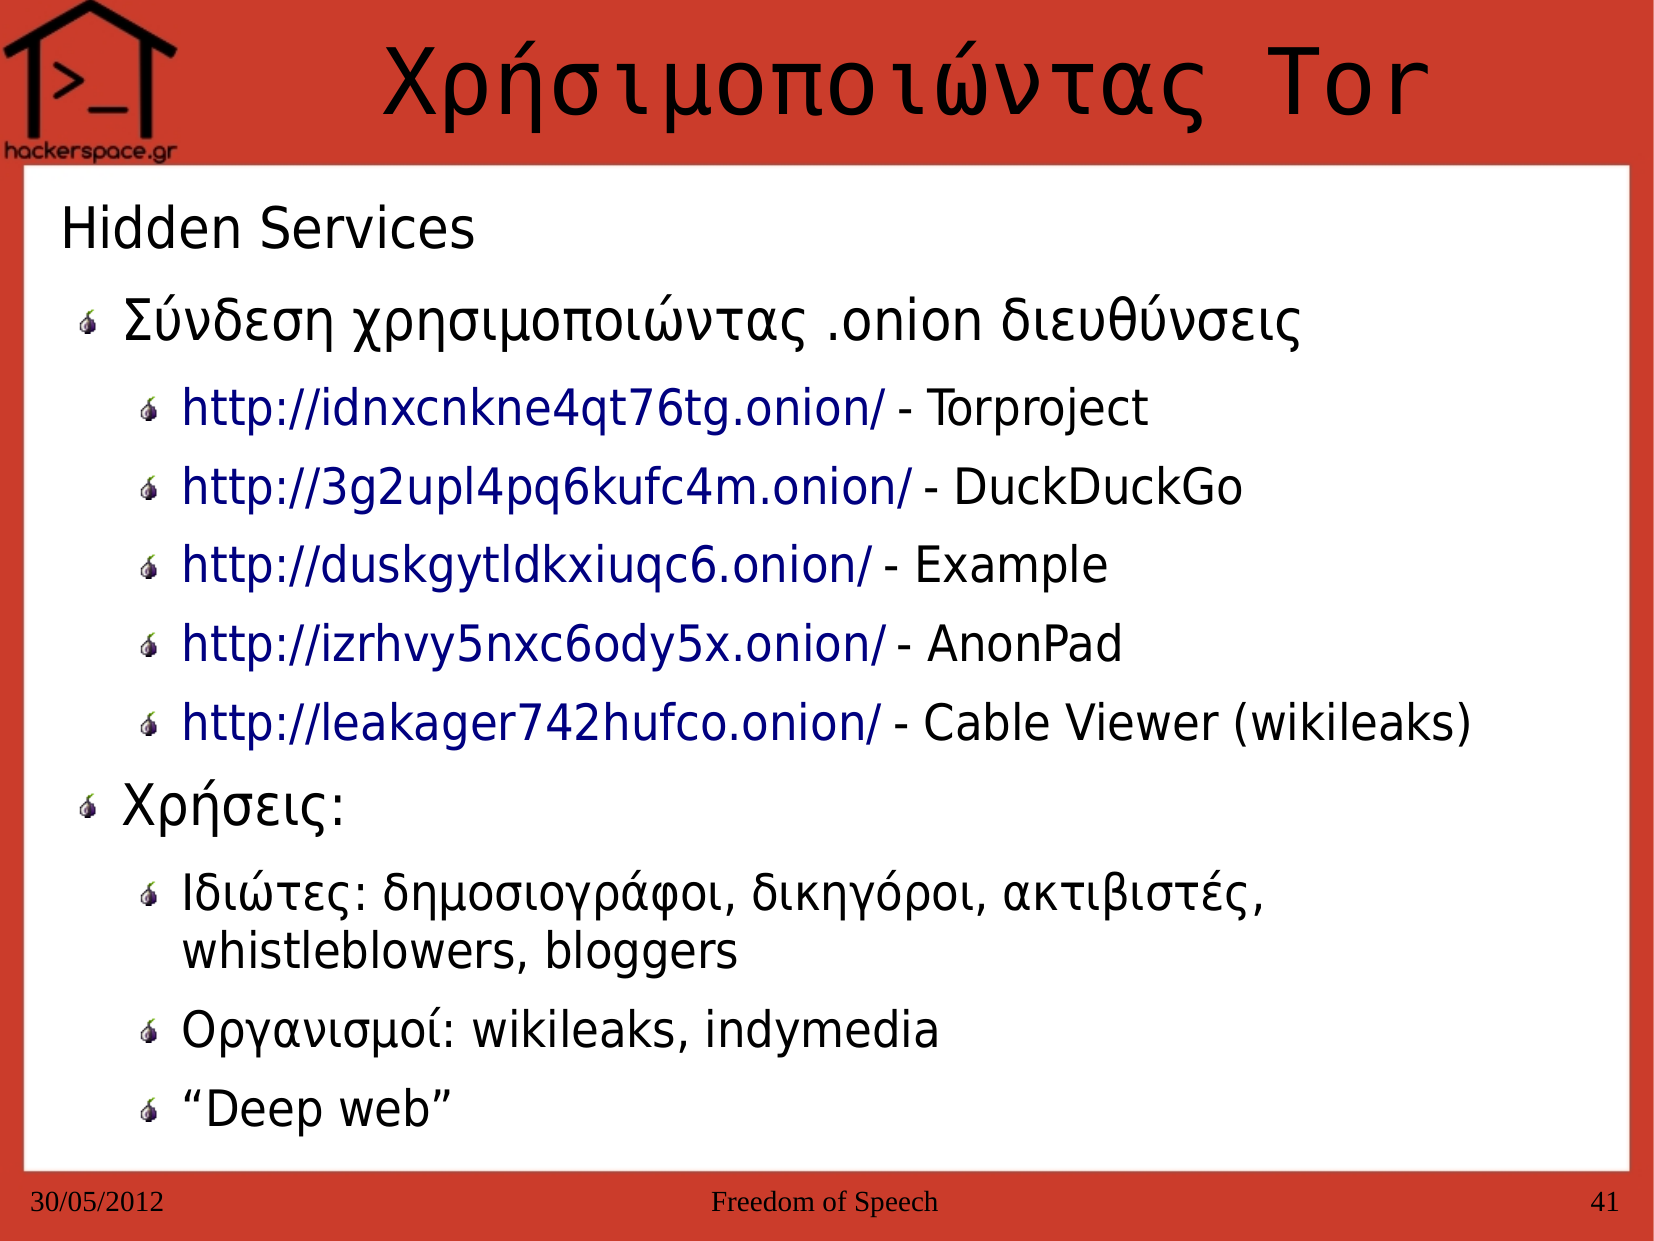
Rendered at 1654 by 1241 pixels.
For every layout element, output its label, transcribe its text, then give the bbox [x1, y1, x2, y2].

picture [0, 0, 1654, 1241]
title Χρήσιμοποιώντας Tor [195, 15, 1621, 151]
list Hidden Services Σύνδεση χρησιμοποιώντας .onion διευθύνσεις http://idnxcnkne4qt76tg.onion/ - Torproject http://3g2upl4pq6kufc4m.onion/ - DuckDuckGo http://duskgytldkxiuqc6.onion/ - Example http://izrhvy5nxc6ody5x.onion/ - AnonPad http://leakager742hufco.onion/ - Cable Viewer (wikileaks) Χρήσεις: Ιδιώτες: δημοσιογράφοι, δικηγόροι, ακτιβιστές, whistleblowers, bloggers Οργανισμοί: wikileaks, indymedia “Deep web” [60, 195, 1591, 1141]
